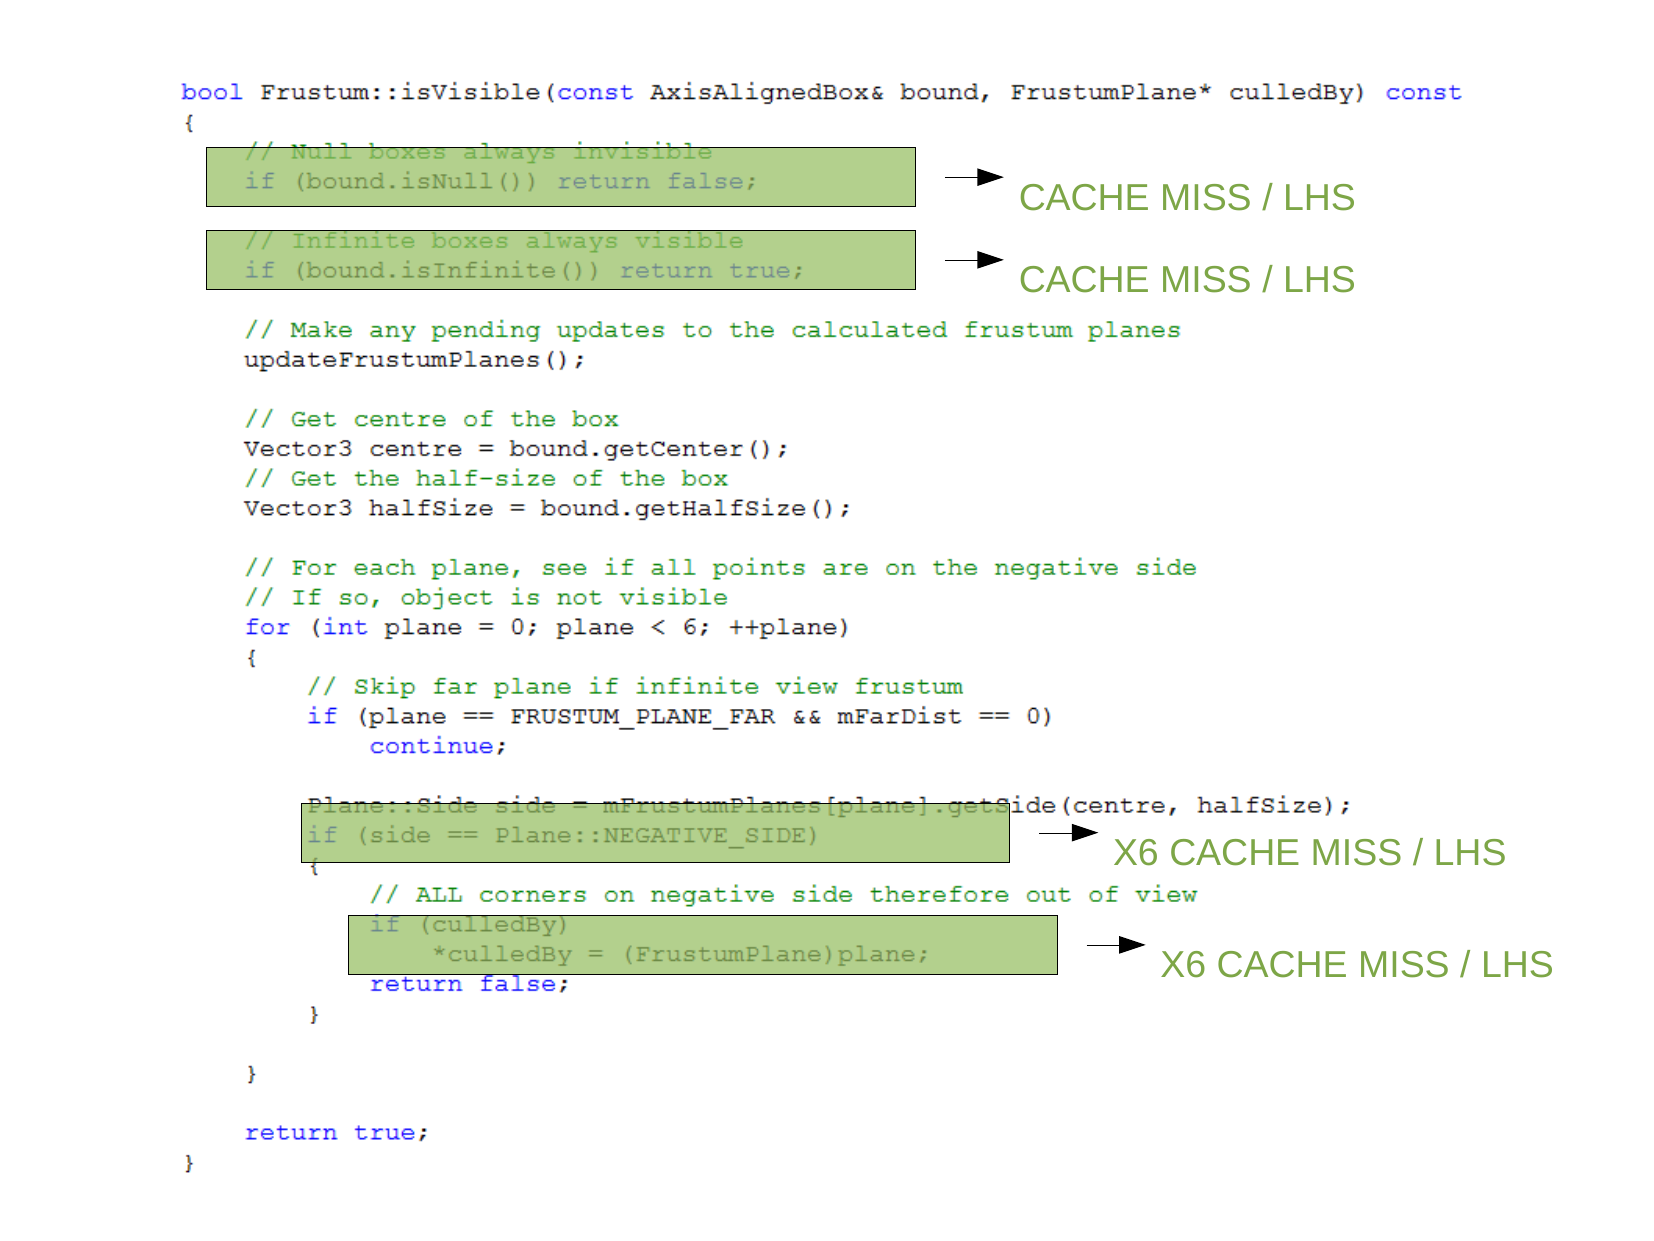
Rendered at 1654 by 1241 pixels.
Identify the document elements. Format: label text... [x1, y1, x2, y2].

text_box [348, 915, 1058, 975]
text_box CACHE MISS / LHS [1003, 147, 1418, 205]
text_box X6 CACHE MISS / LHS [1145, 915, 1595, 973]
text_box CACHE MISS / LHS [1003, 230, 1447, 288]
text_box [206, 147, 916, 207]
picture [177, 76, 1490, 1182]
text_box [301, 803, 1010, 863]
text_box X6 CACHE MISS / LHS [1098, 803, 1536, 861]
text_box [206, 230, 916, 290]
